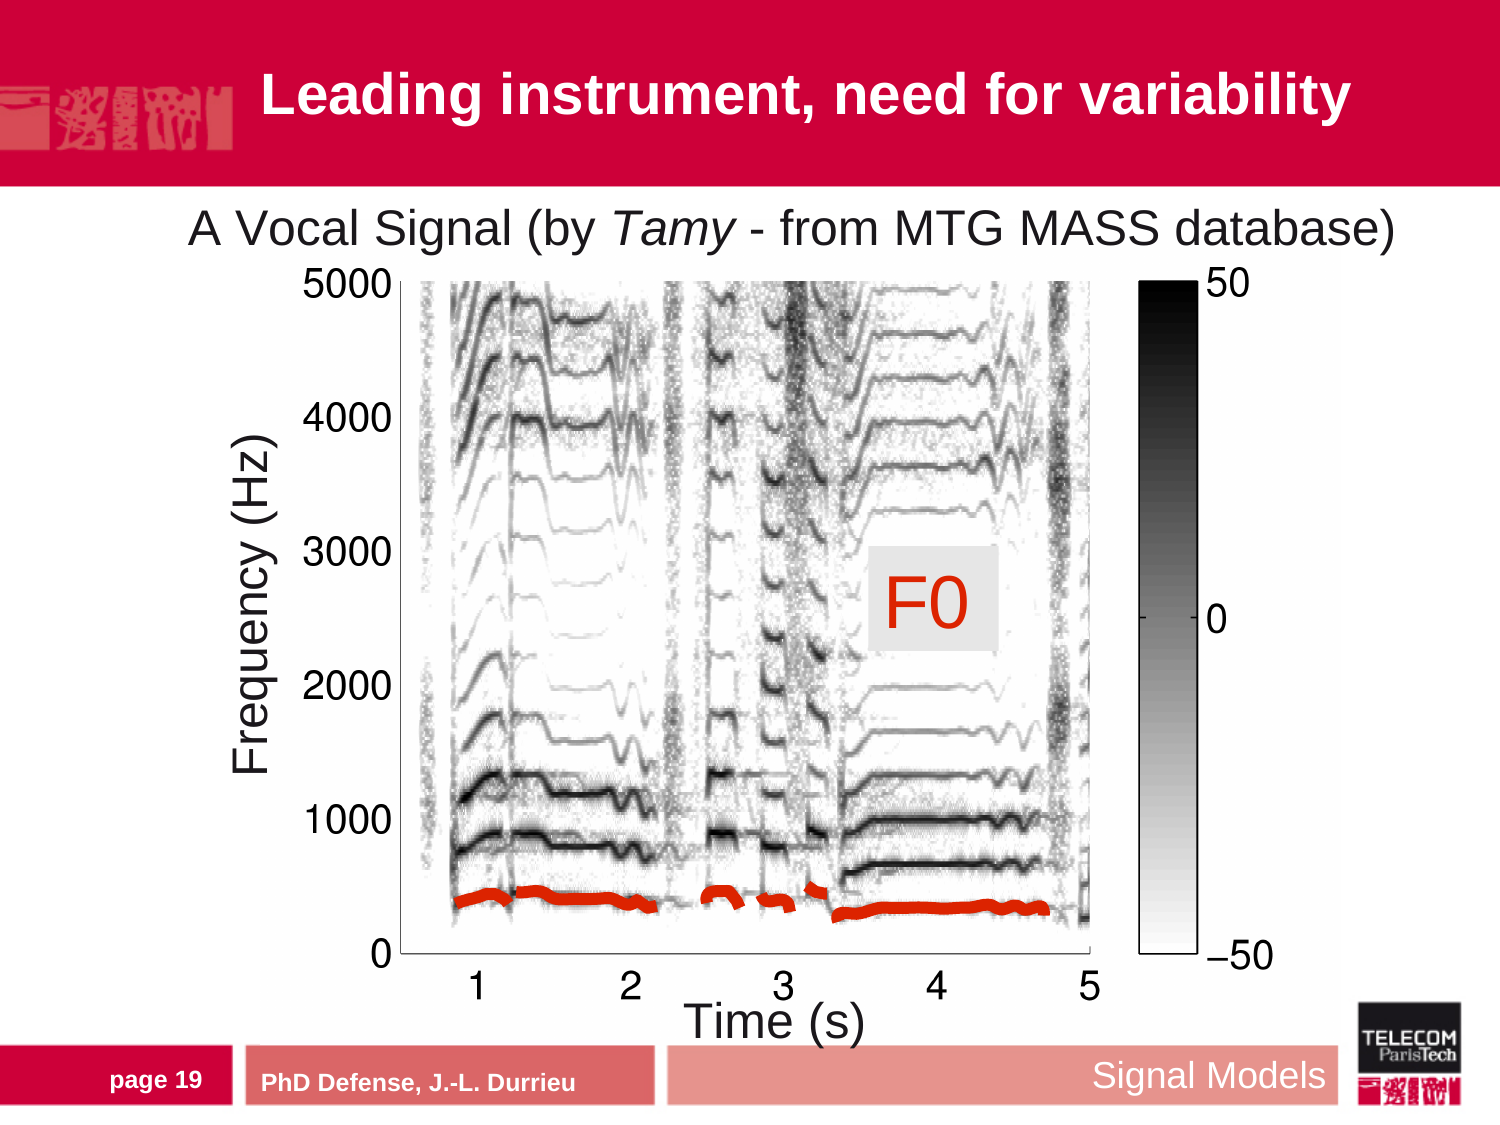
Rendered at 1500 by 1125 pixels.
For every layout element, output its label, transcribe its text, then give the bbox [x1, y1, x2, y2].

text_box F0 [868, 546, 999, 651]
text_box Time (s) [605, 980, 944, 1056]
text_box Signal Models [1012, 1036, 1342, 1112]
picture [0, 0, 1500, 1125]
text_box Frequency (Hz) [210, 417, 286, 793]
title Leading instrument, need for variability [245, 23, 1459, 166]
text_box A Vocal Signal (by Tamy - from MTG MASS database) [136, 187, 1449, 263]
